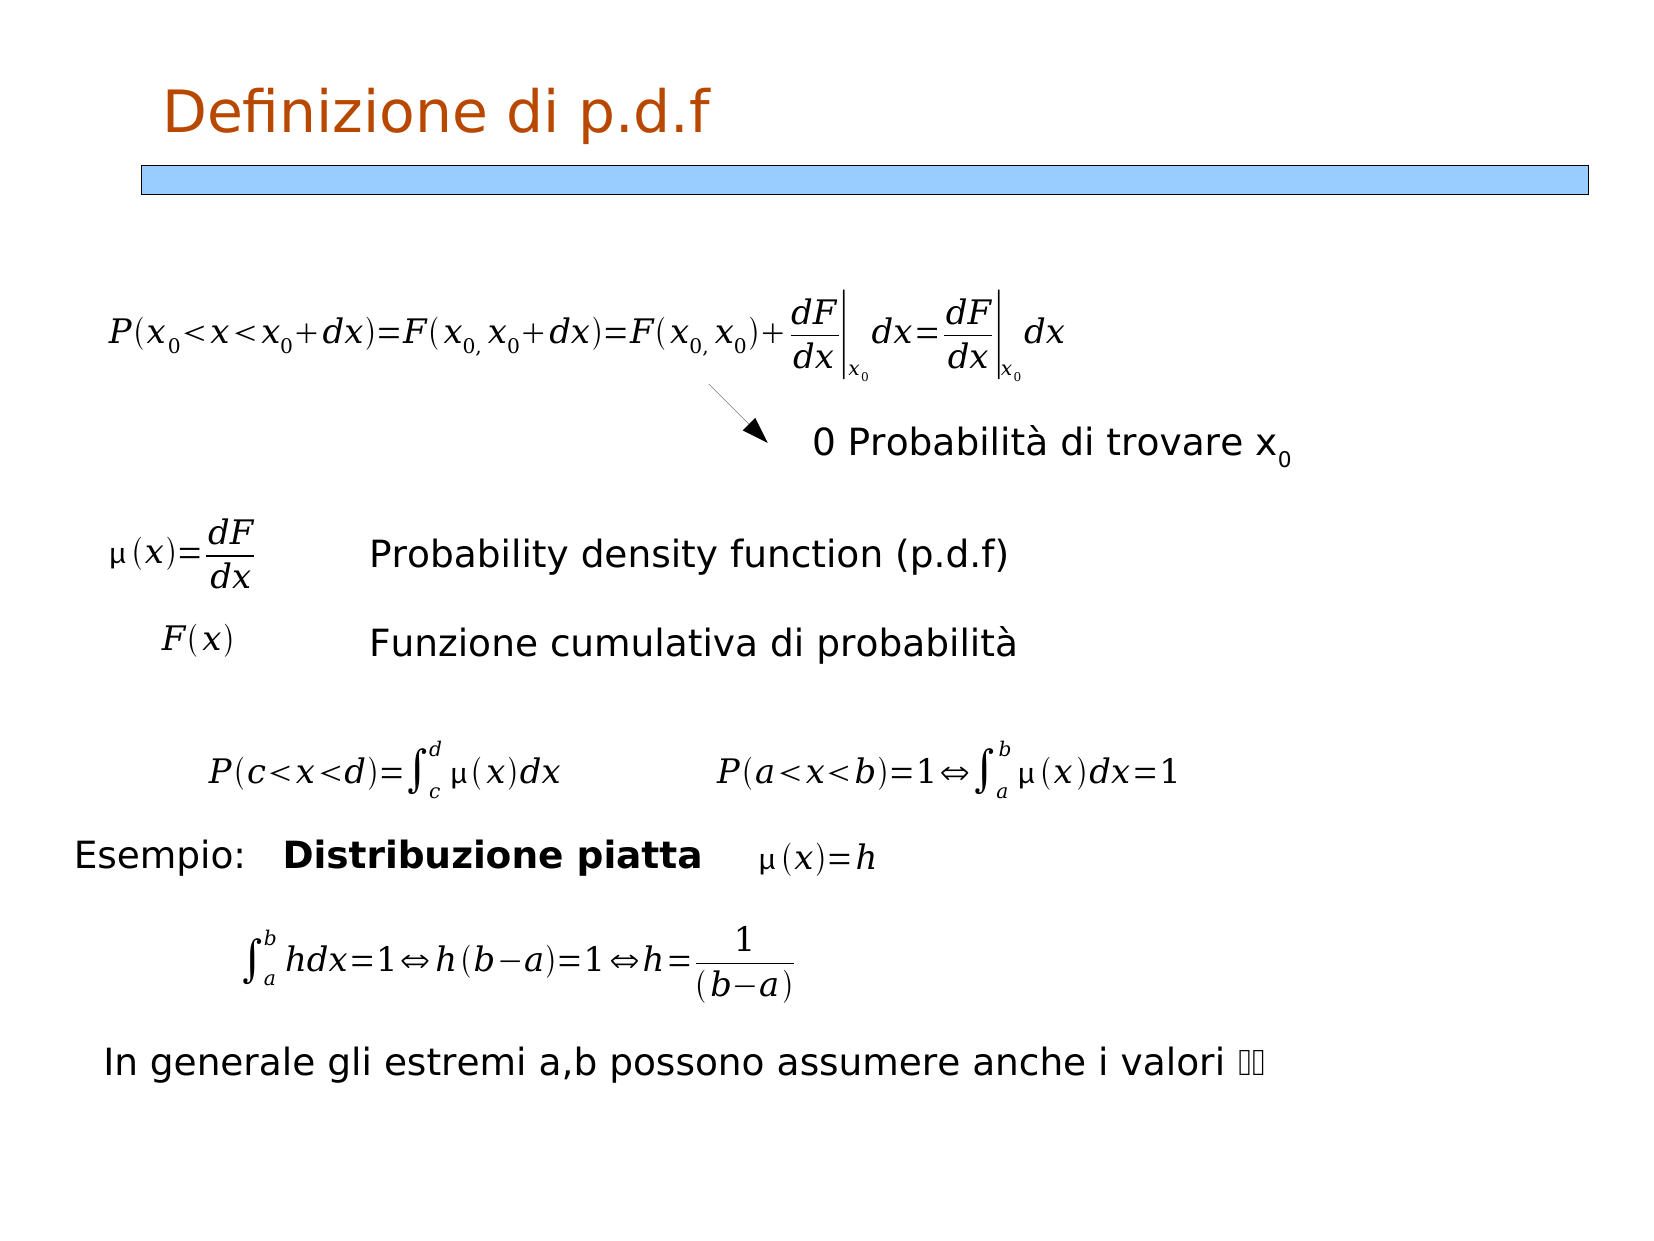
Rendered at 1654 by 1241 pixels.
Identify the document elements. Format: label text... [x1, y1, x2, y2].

text_box Definizione di p.d.f [147, 70, 1595, 154]
chart [100, 288, 1073, 384]
chart [153, 619, 242, 659]
chart [749, 837, 885, 880]
text_box Probability density function (p.d.f) [354, 525, 1211, 584]
text_box 0 Probabilità di trovare x0 [797, 413, 1418, 481]
chart [100, 512, 265, 597]
text_box Funzione cumulativa di probabilità [354, 614, 1211, 673]
chart [708, 737, 1189, 803]
text_box Esempio: Distribuzione piatta [59, 826, 1034, 886]
chart [230, 920, 804, 1005]
text_box In generale gli estremi a,b possono assumere anche i valori  [88, 1033, 1447, 1095]
chart [200, 737, 569, 803]
